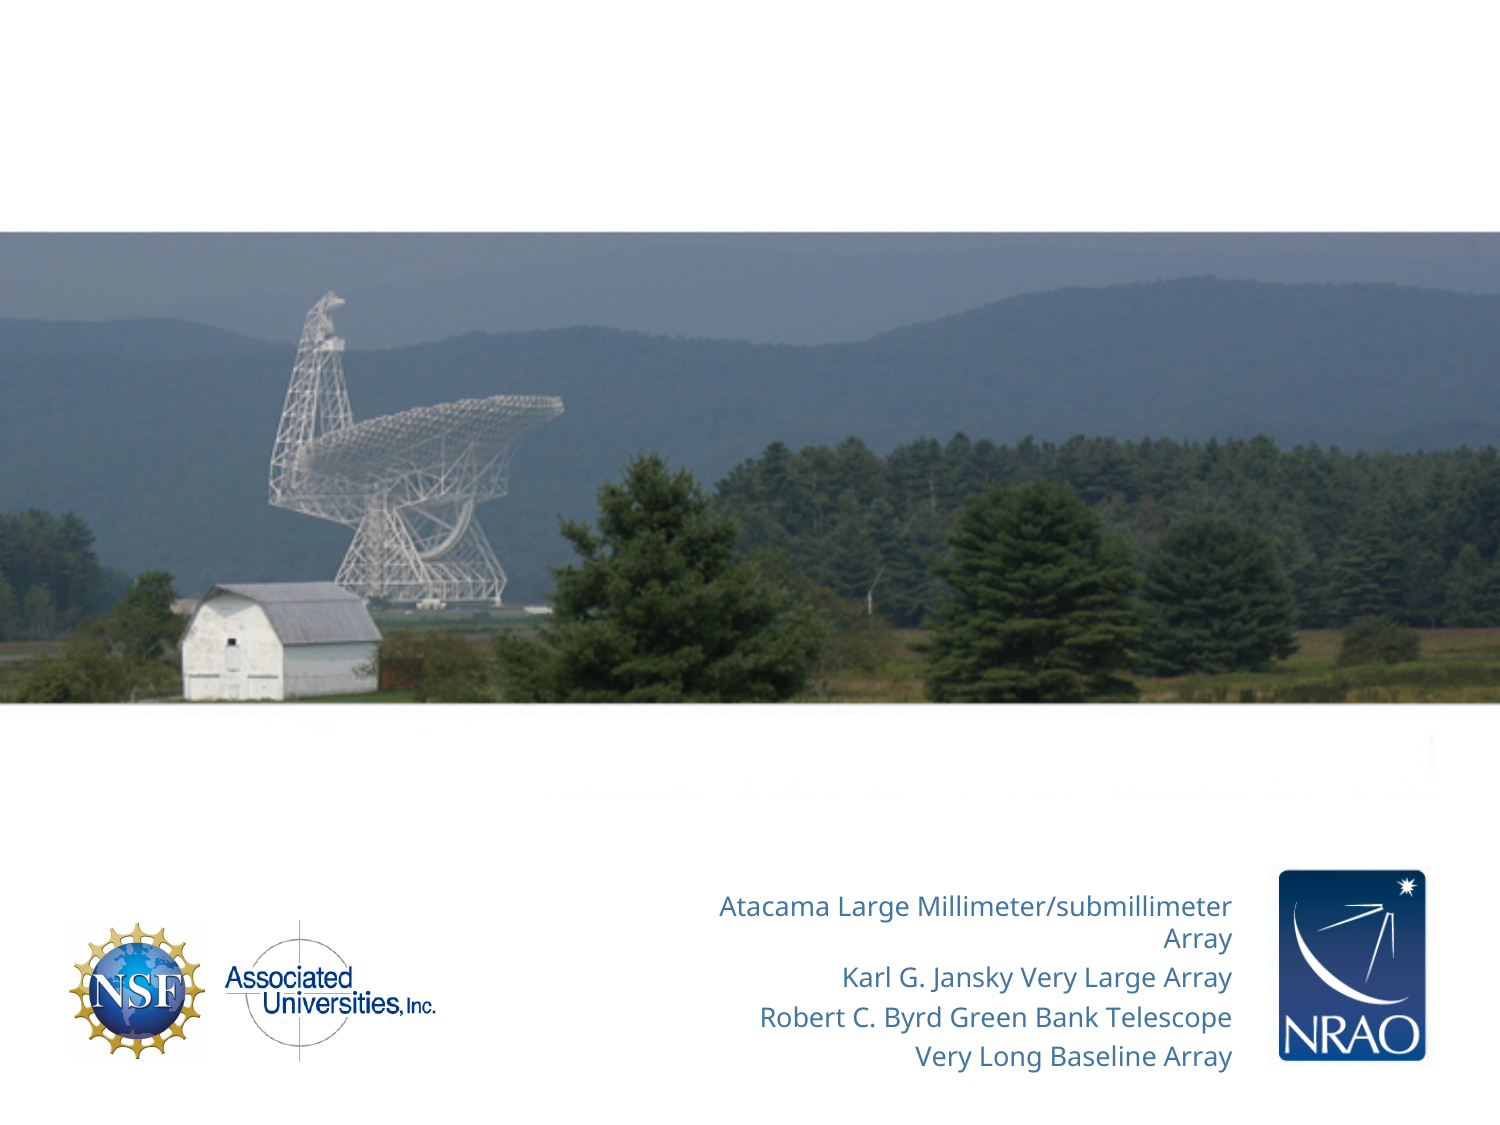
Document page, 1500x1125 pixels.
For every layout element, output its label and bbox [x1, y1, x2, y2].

title [75, 62, 1351, 304]
text_box [75, 159, 1126, 448]
list [75, 712, 1063, 926]
picture [0, 0, 1500, 1125]
